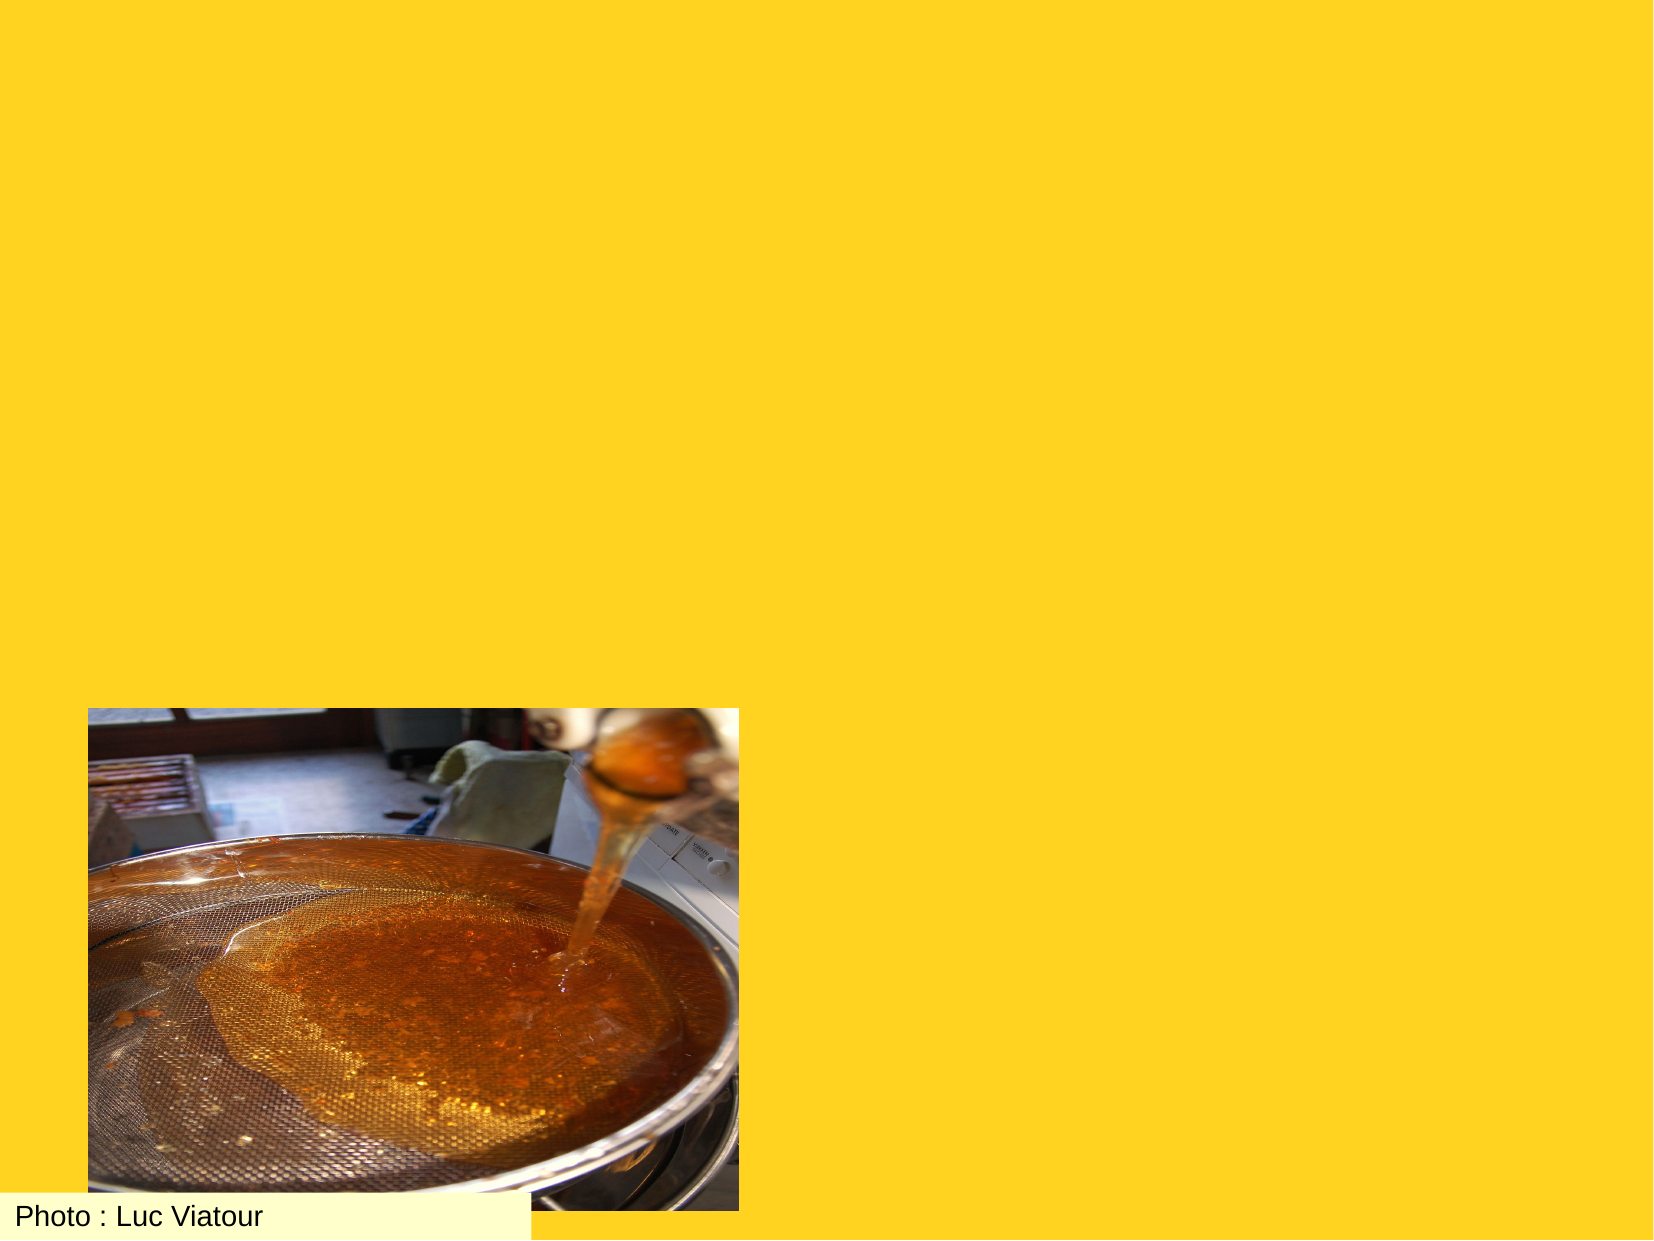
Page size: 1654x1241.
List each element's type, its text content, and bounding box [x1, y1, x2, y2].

text_box Photo : Luc Viatour [0, 1192, 532, 1241]
picture [88, 708, 739, 1211]
